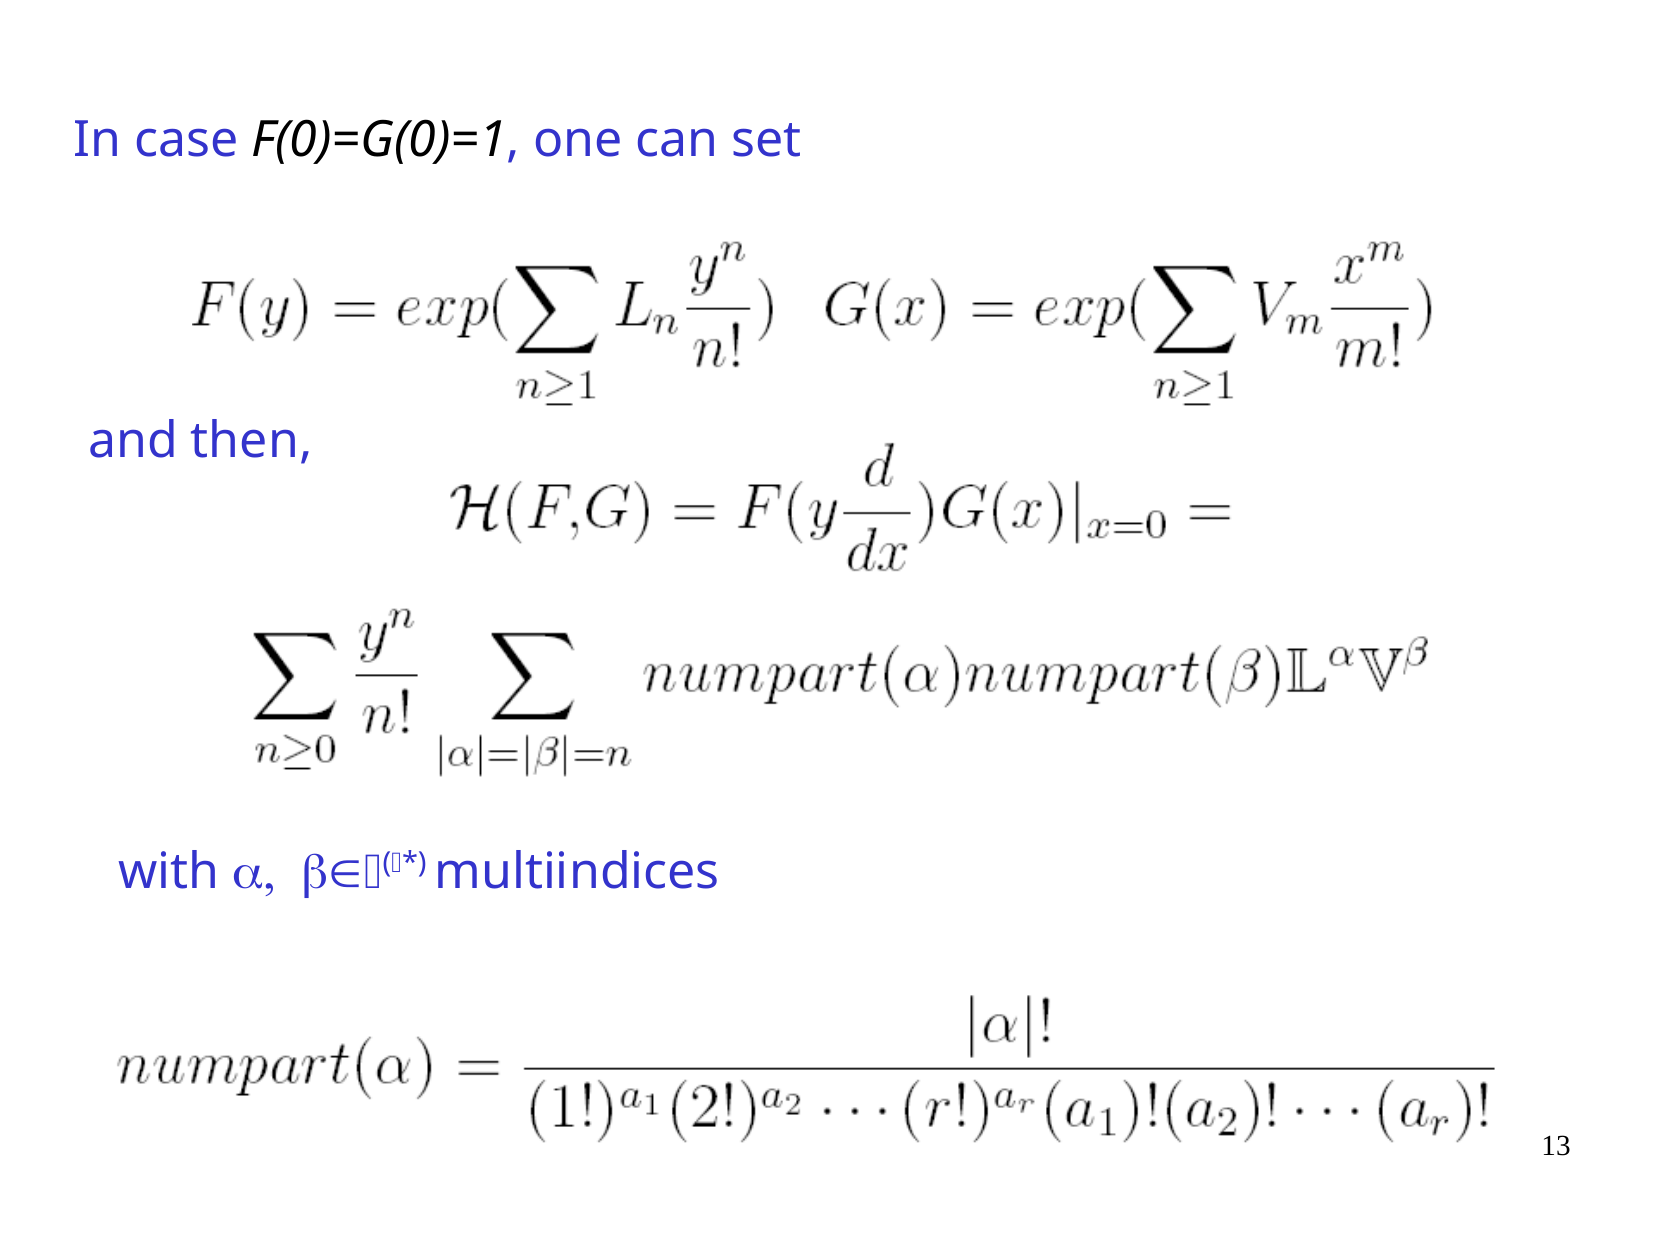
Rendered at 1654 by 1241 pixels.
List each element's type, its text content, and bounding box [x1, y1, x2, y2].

picture [192, 230, 1440, 416]
picture [206, 428, 1440, 787]
text_box with α, β∈(*) multiindices [103, 827, 1023, 954]
text_box [227, 553, 489, 697]
text_box and then, [73, 397, 393, 480]
picture [109, 975, 1507, 1159]
text_box In case F(0)=G(0)=1, one can set [58, 96, 1628, 196]
